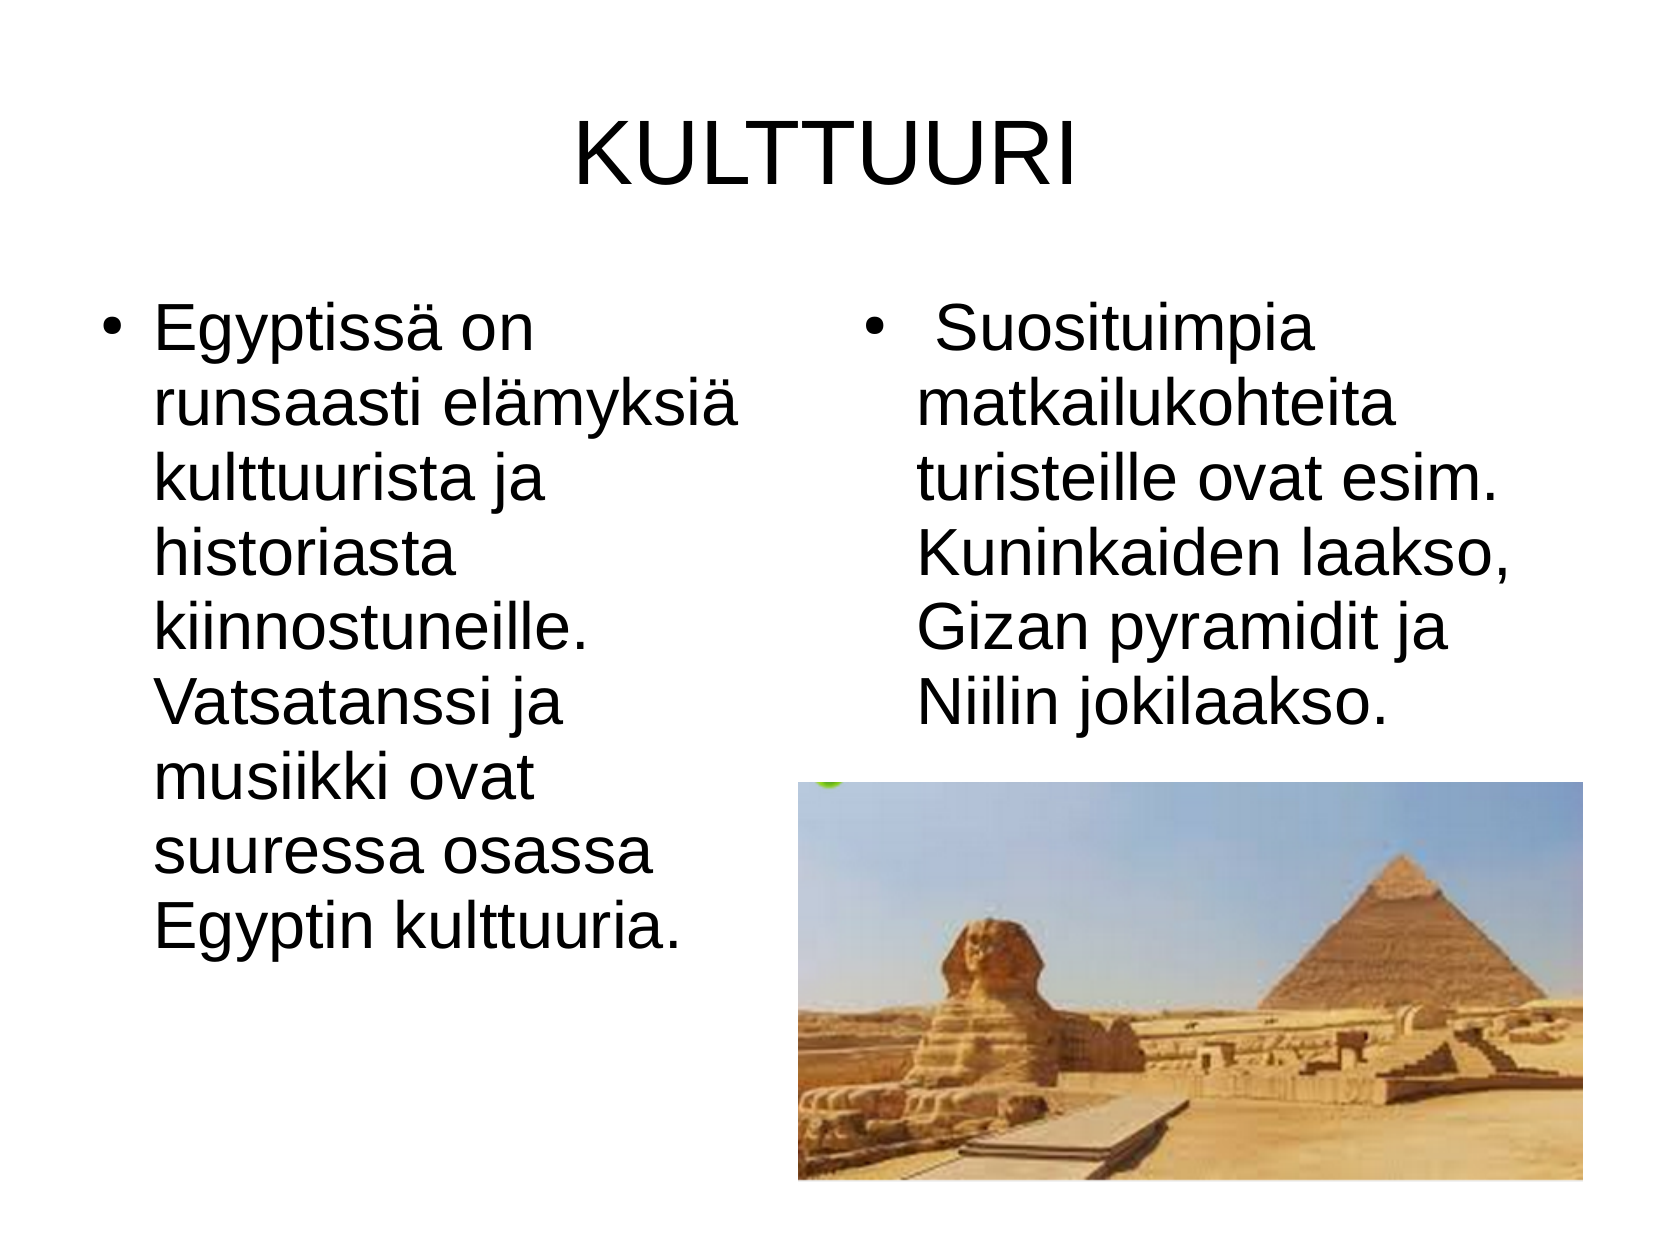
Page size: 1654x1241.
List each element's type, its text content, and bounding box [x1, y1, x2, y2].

picture [798, 782, 1583, 1182]
list Suosituimpia matkailukohteita turisteille ovat esim. Kuninkaiden laakso, Gizan pyramidit ja Niilin jokilaakso. [845, 290, 1572, 782]
list Egyptissä on runsaasti elämyksiä kulttuurista ja historiasta kiinnostuneille. Vatsatanssi ja musiikki ovat suuressa osassa Egyptin kulttuuria. [82, 290, 809, 1010]
title KULTTUURI [82, 49, 1571, 257]
